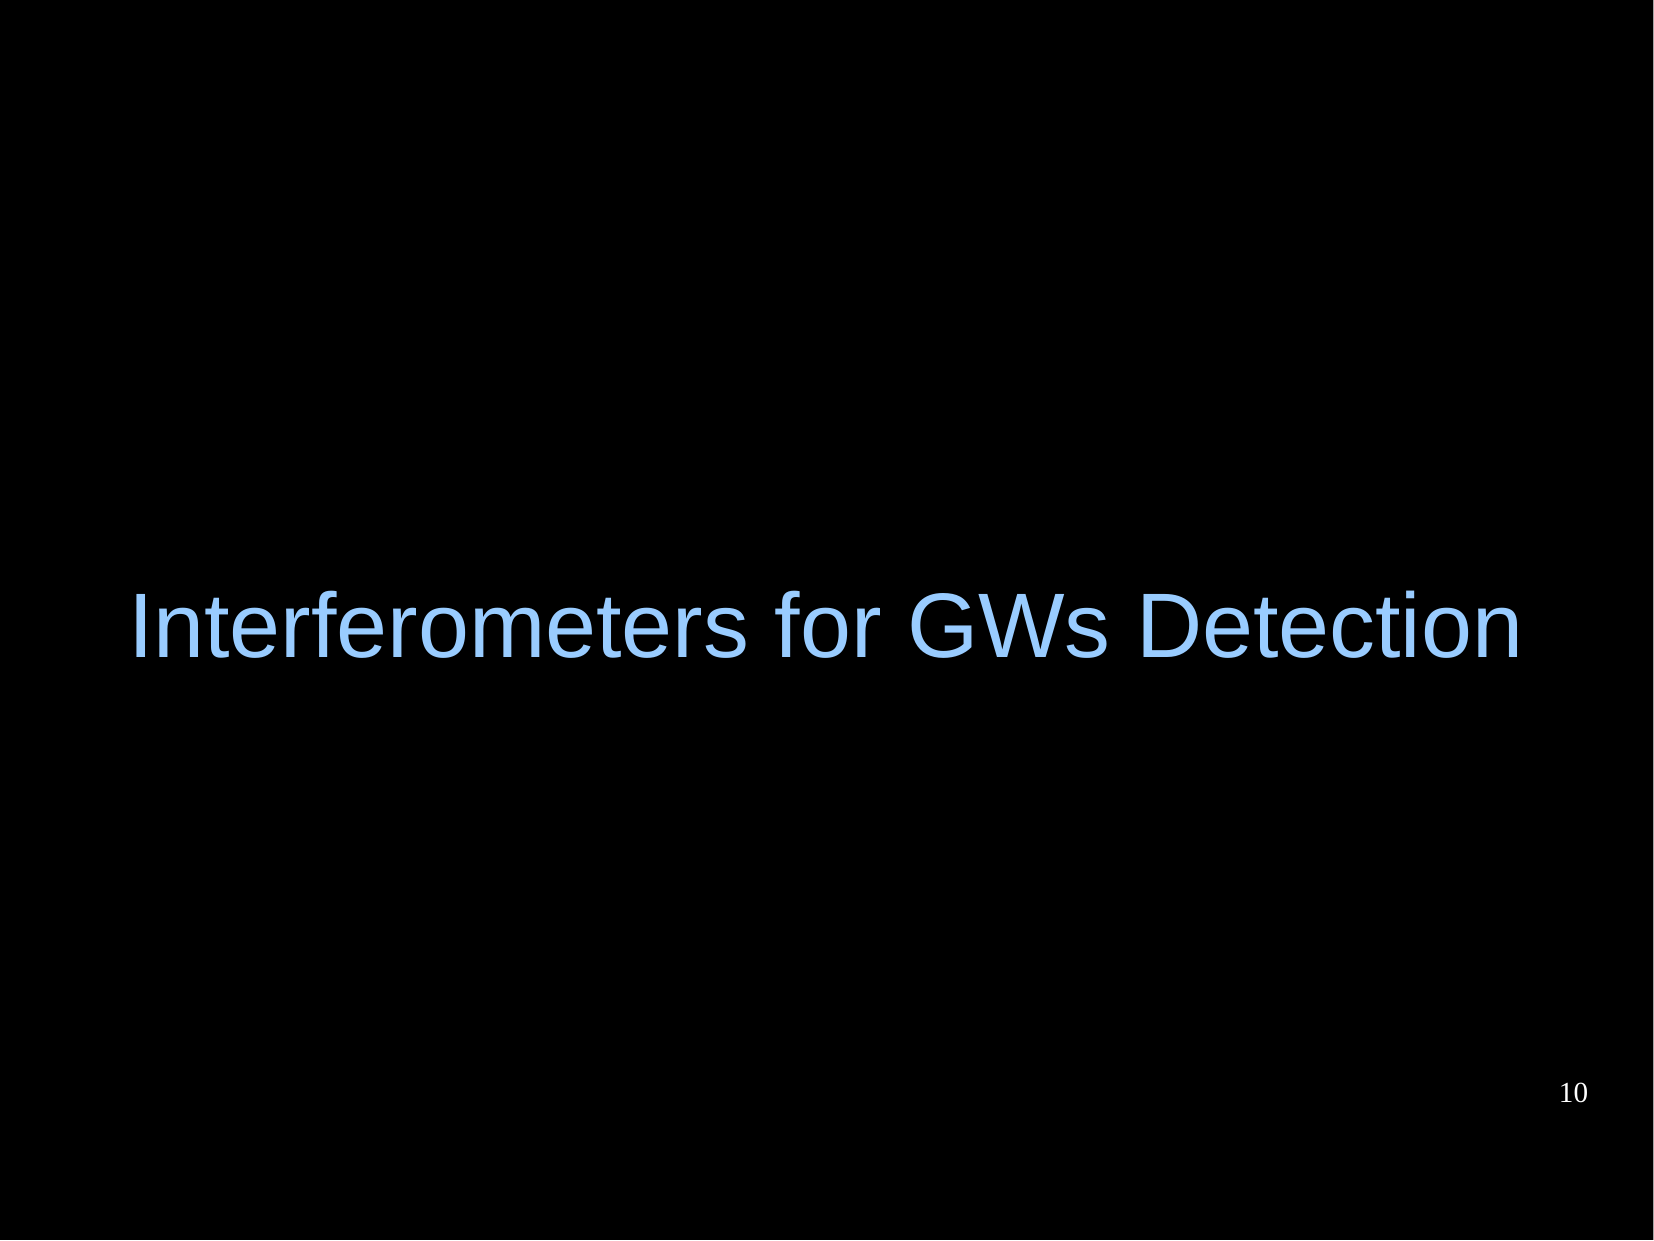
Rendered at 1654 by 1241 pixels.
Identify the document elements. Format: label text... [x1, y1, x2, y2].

title Interferometers for GWs Detection [82, 521, 1571, 729]
